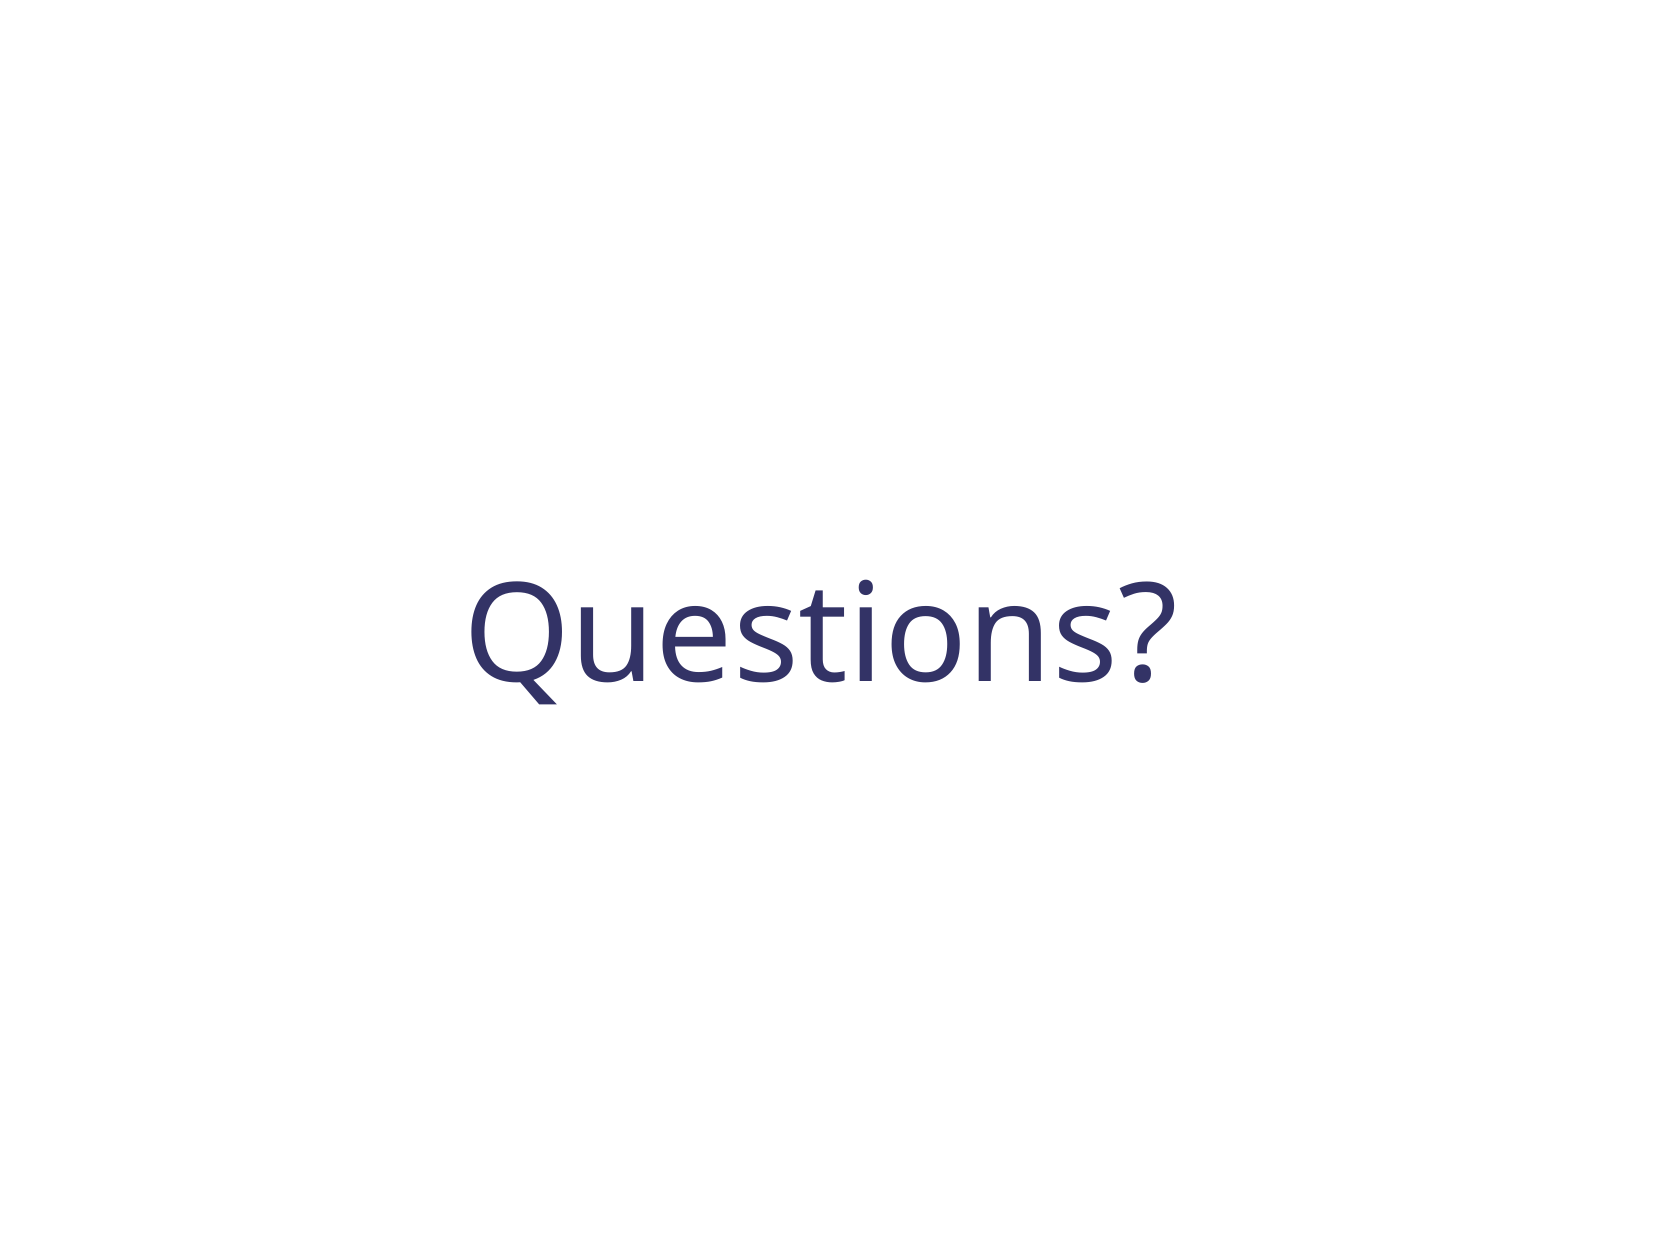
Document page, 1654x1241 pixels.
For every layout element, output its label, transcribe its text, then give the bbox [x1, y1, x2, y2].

title Questions? [76, 531, 1565, 724]
